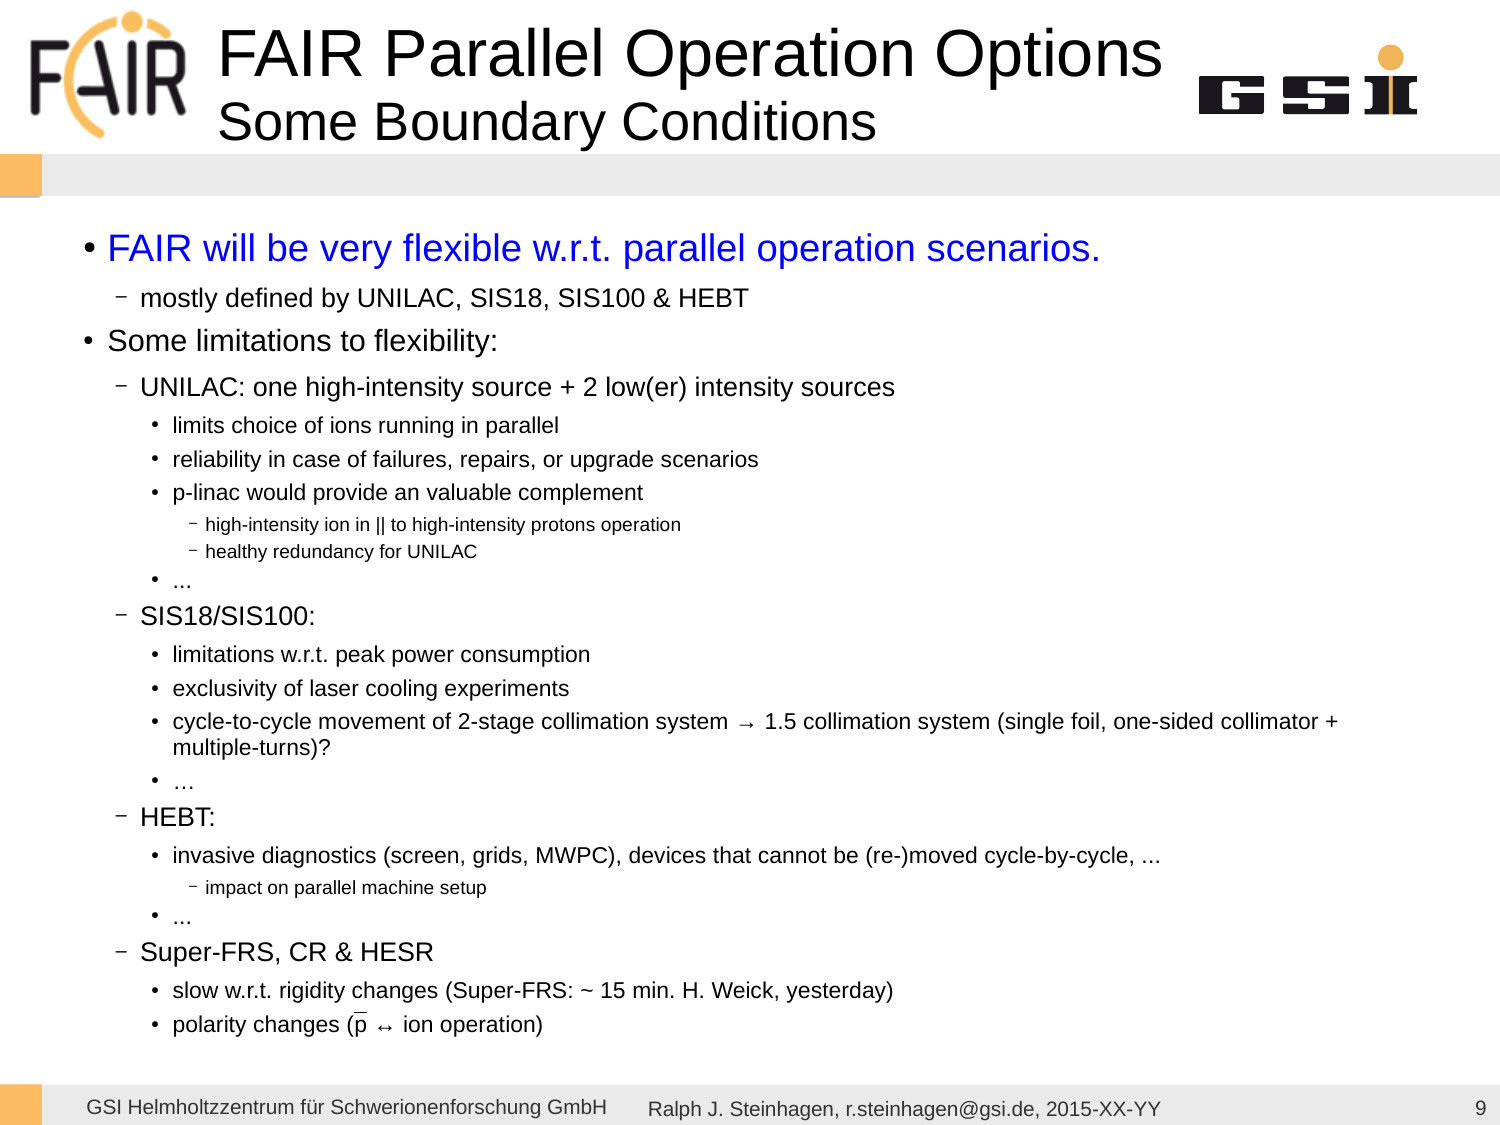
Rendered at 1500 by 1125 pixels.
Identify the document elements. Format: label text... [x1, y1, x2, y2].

picture [30, 9, 187, 141]
picture [1197, 42, 1419, 117]
title FAIR Parallel Operation Options Some Boundary Conditions [217, 0, 1193, 197]
list FAIR will be very flexible w.r.t. parallel operation scenarios. mostly defined by UNILAC, SIS18, SIS100 & HEBT Some limitations to flexibility: UNILAC: one high-intensity source + 2 low(er) intensity sources limits choice of ions running in parallel reliability in case of failures, repairs, or upgrade scenarios p-linac would provide an valuable complement high-intensity ion in || to high-intensity protons operation healthy redundancy for UNILAC ... SIS18/SIS100: limitations w.r.t. peak power consumption exclusivity of laser cooling experiments cycle-to-cycle movement of 2-stage collimation system → 1.5 collimation system (single foil, one-sided collimator + multiple-turns)? … HEBT: invasive diagnostics (screen, grids, MWPC), devices that cannot be (re-)moved cycle-by-cycle, ... impact on parallel machine setup ... Super-FRS, CR & HESR slow w.r.t. rigidity changes (Super-FRS: ~ 15 min. H. Weick, yesterday) polarity changes (p ↔ ion operation) [75, 226, 1425, 1050]
